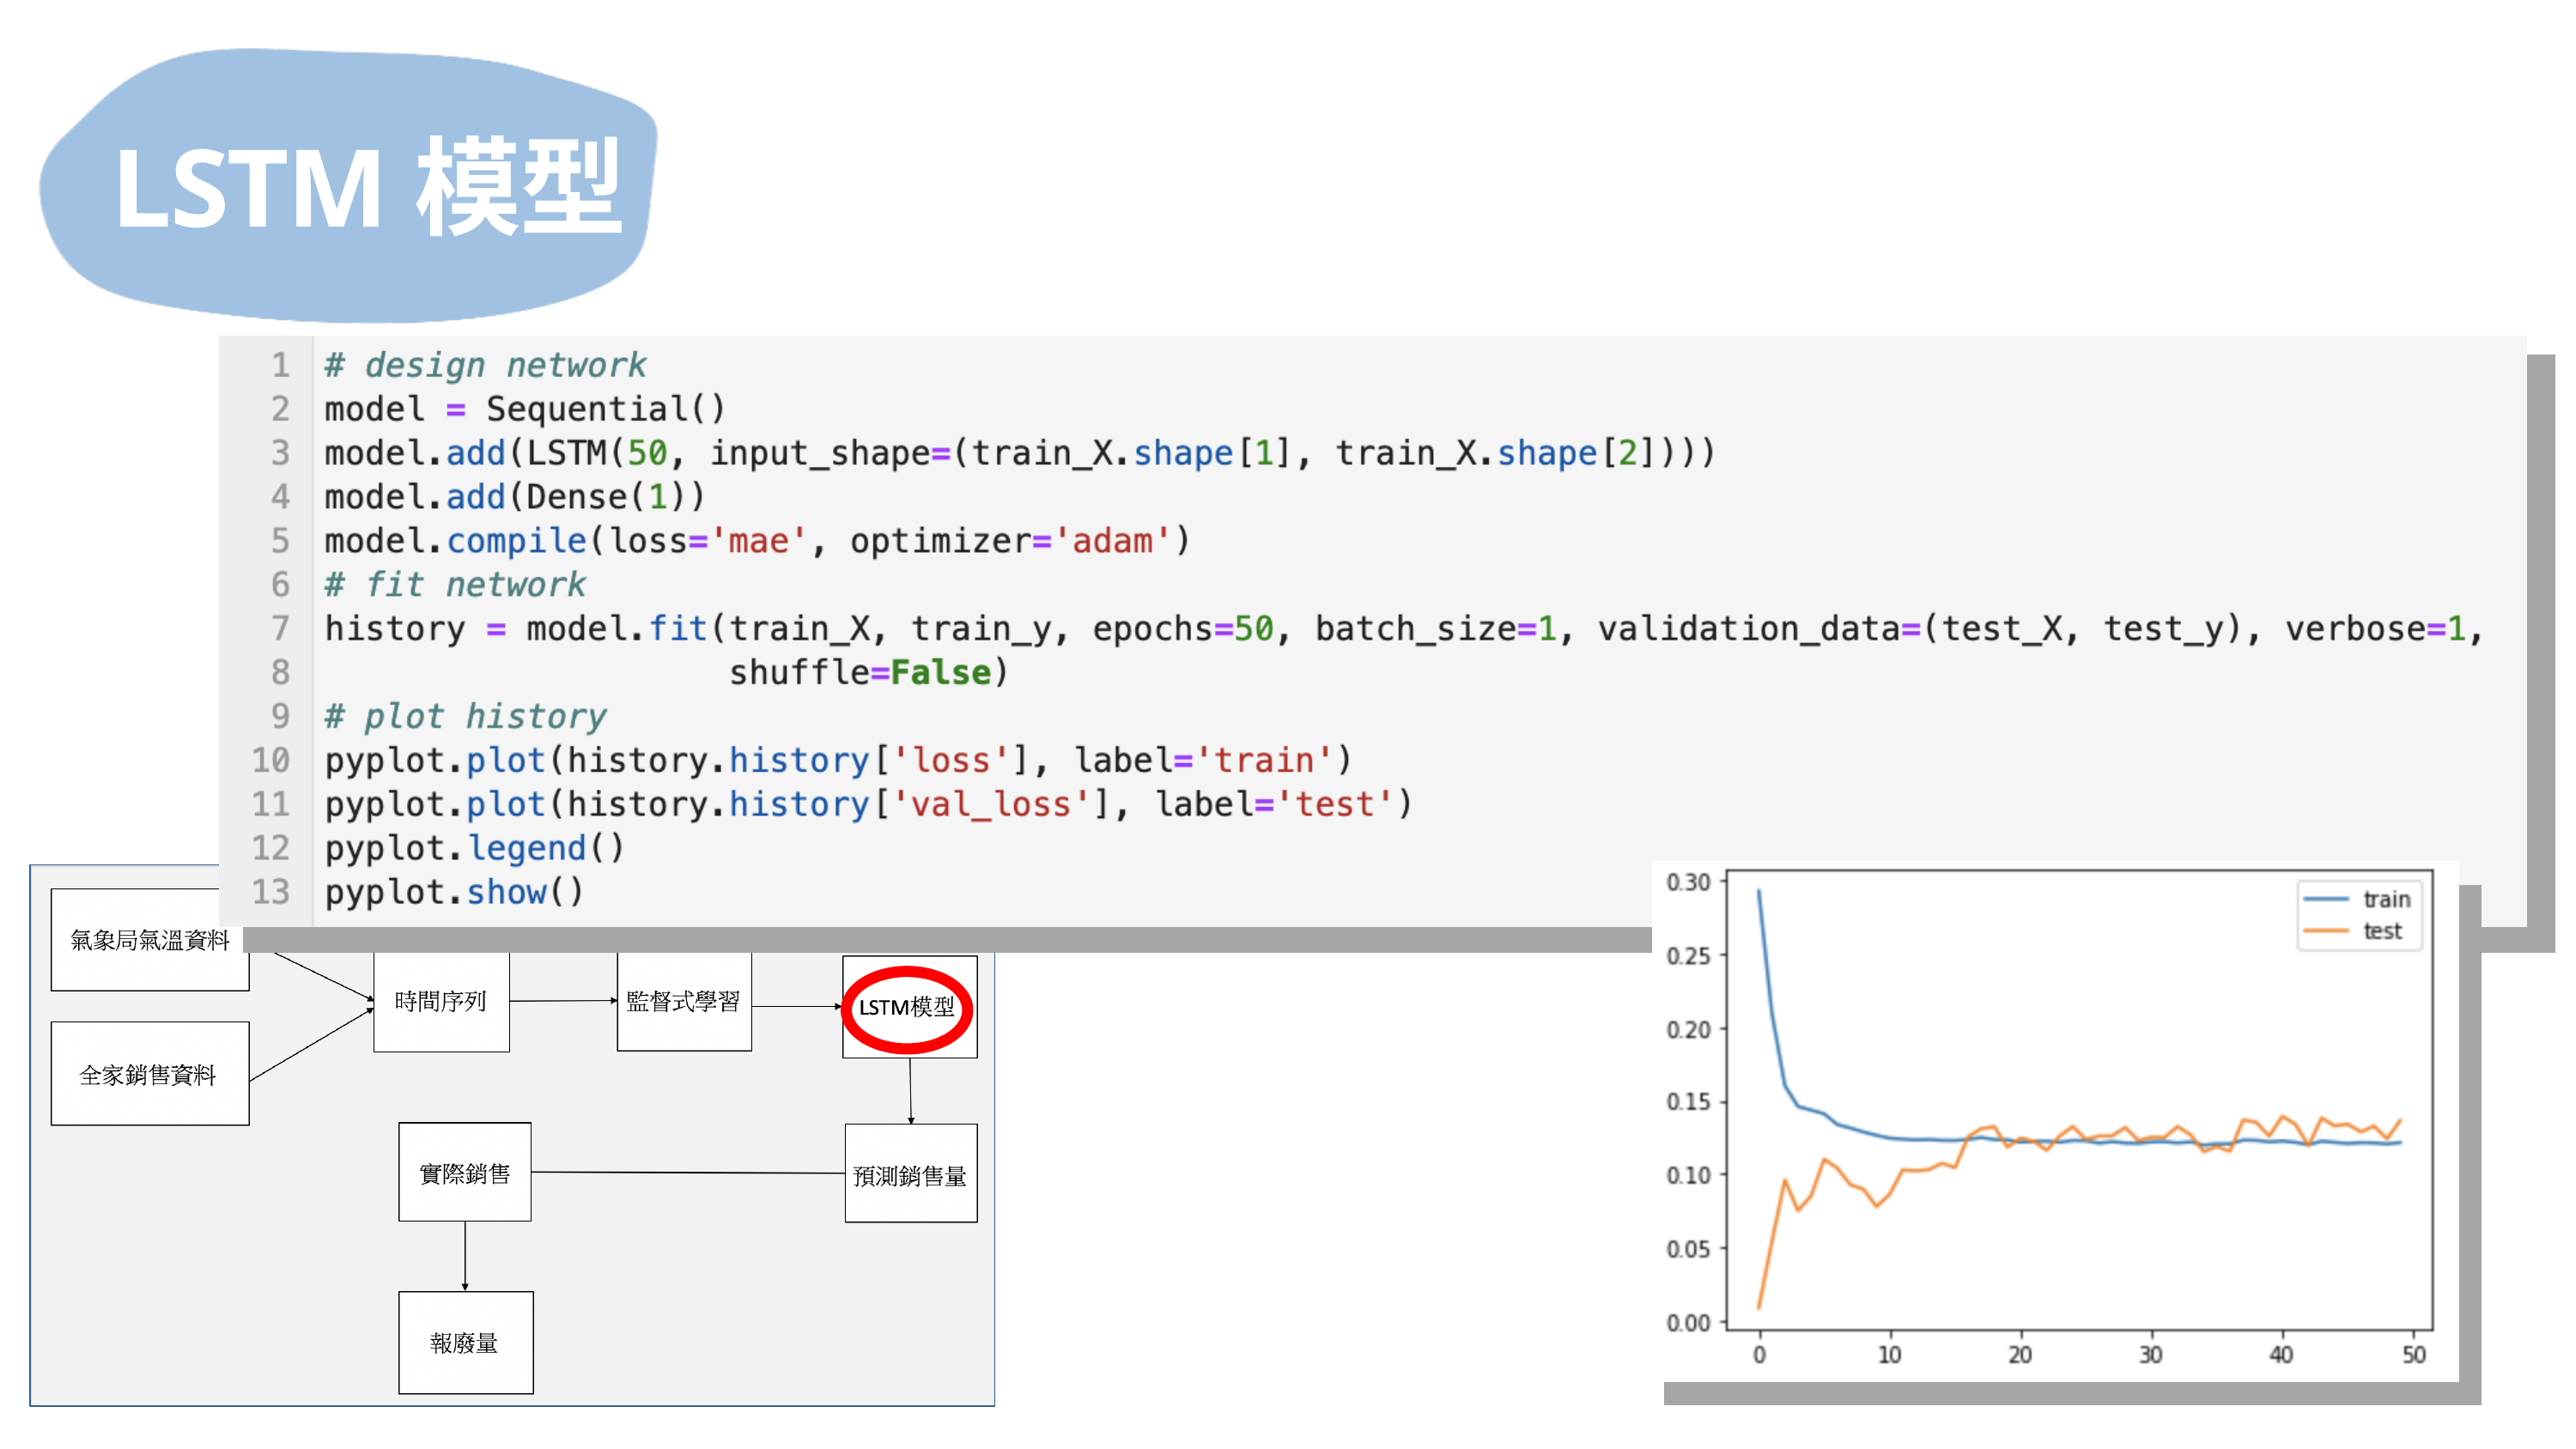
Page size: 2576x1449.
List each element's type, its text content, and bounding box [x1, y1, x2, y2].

text_box [1664, 355, 2555, 1405]
text_box [243, 927, 1652, 953]
text_box LSTM模型 [98, 112, 665, 257]
picture [30, 336, 2527, 1406]
picture [30, 43, 665, 327]
